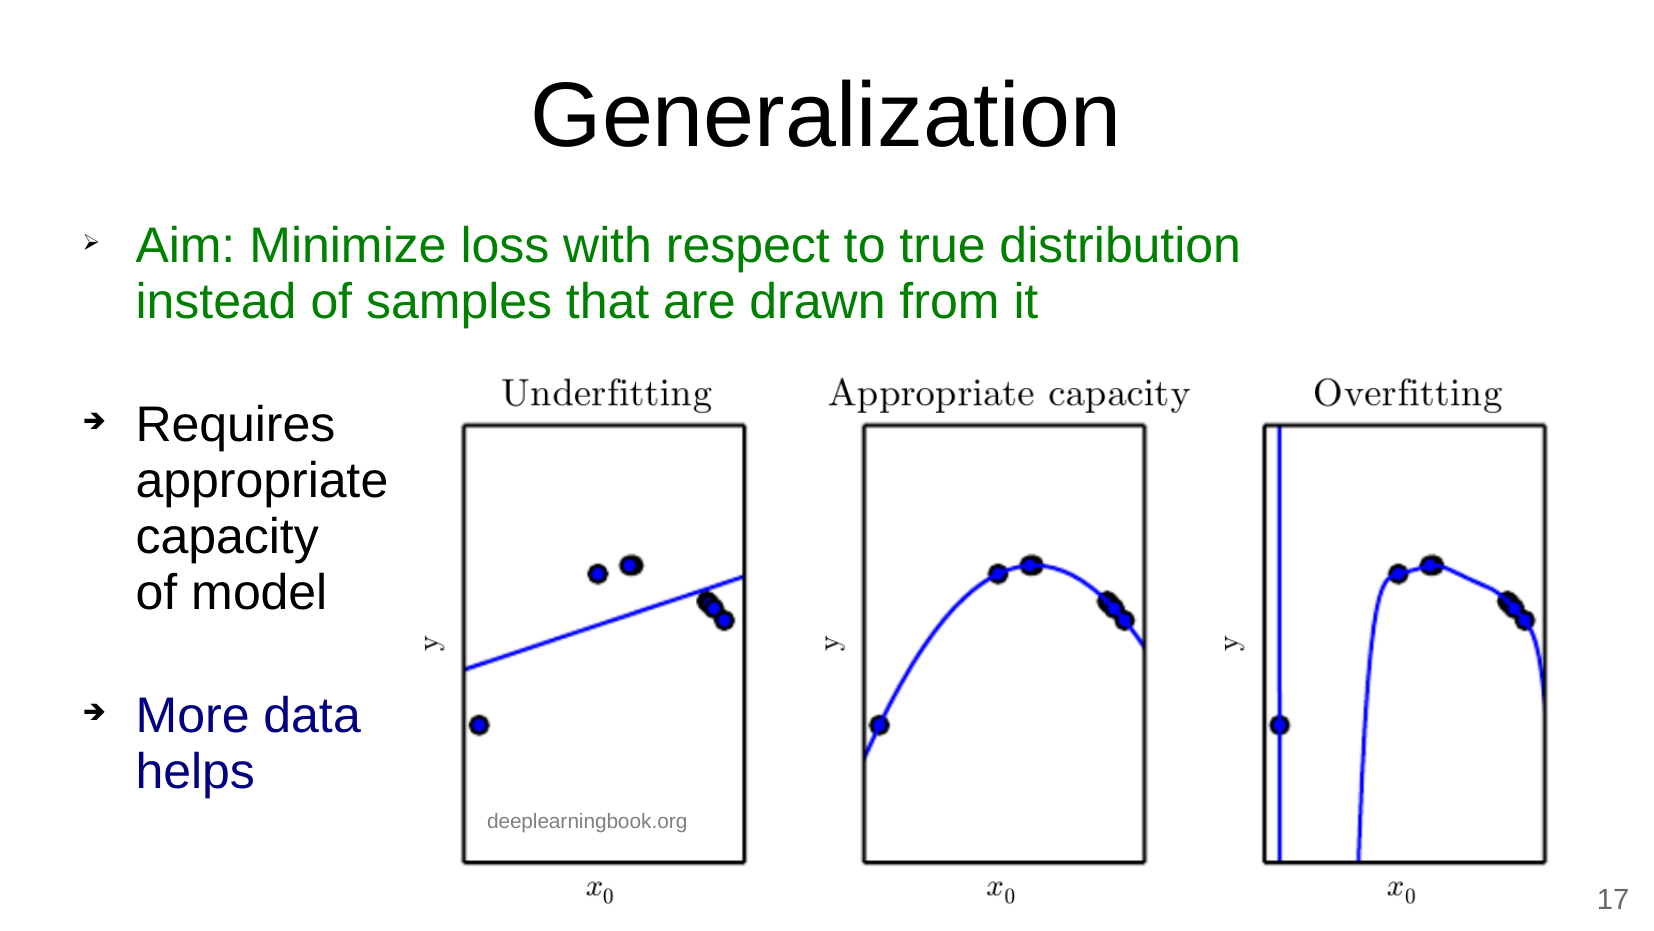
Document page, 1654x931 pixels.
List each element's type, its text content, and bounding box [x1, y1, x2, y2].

title Generalization [82, 37, 1571, 193]
list Aim: Minimize loss with respect to true distribution instead of samples that are drawn from it Requires appropriate capacity of model More data helps [82, 217, 1571, 863]
picture [408, 371, 1571, 918]
text_box deeplearningbook.org [472, 802, 751, 863]
